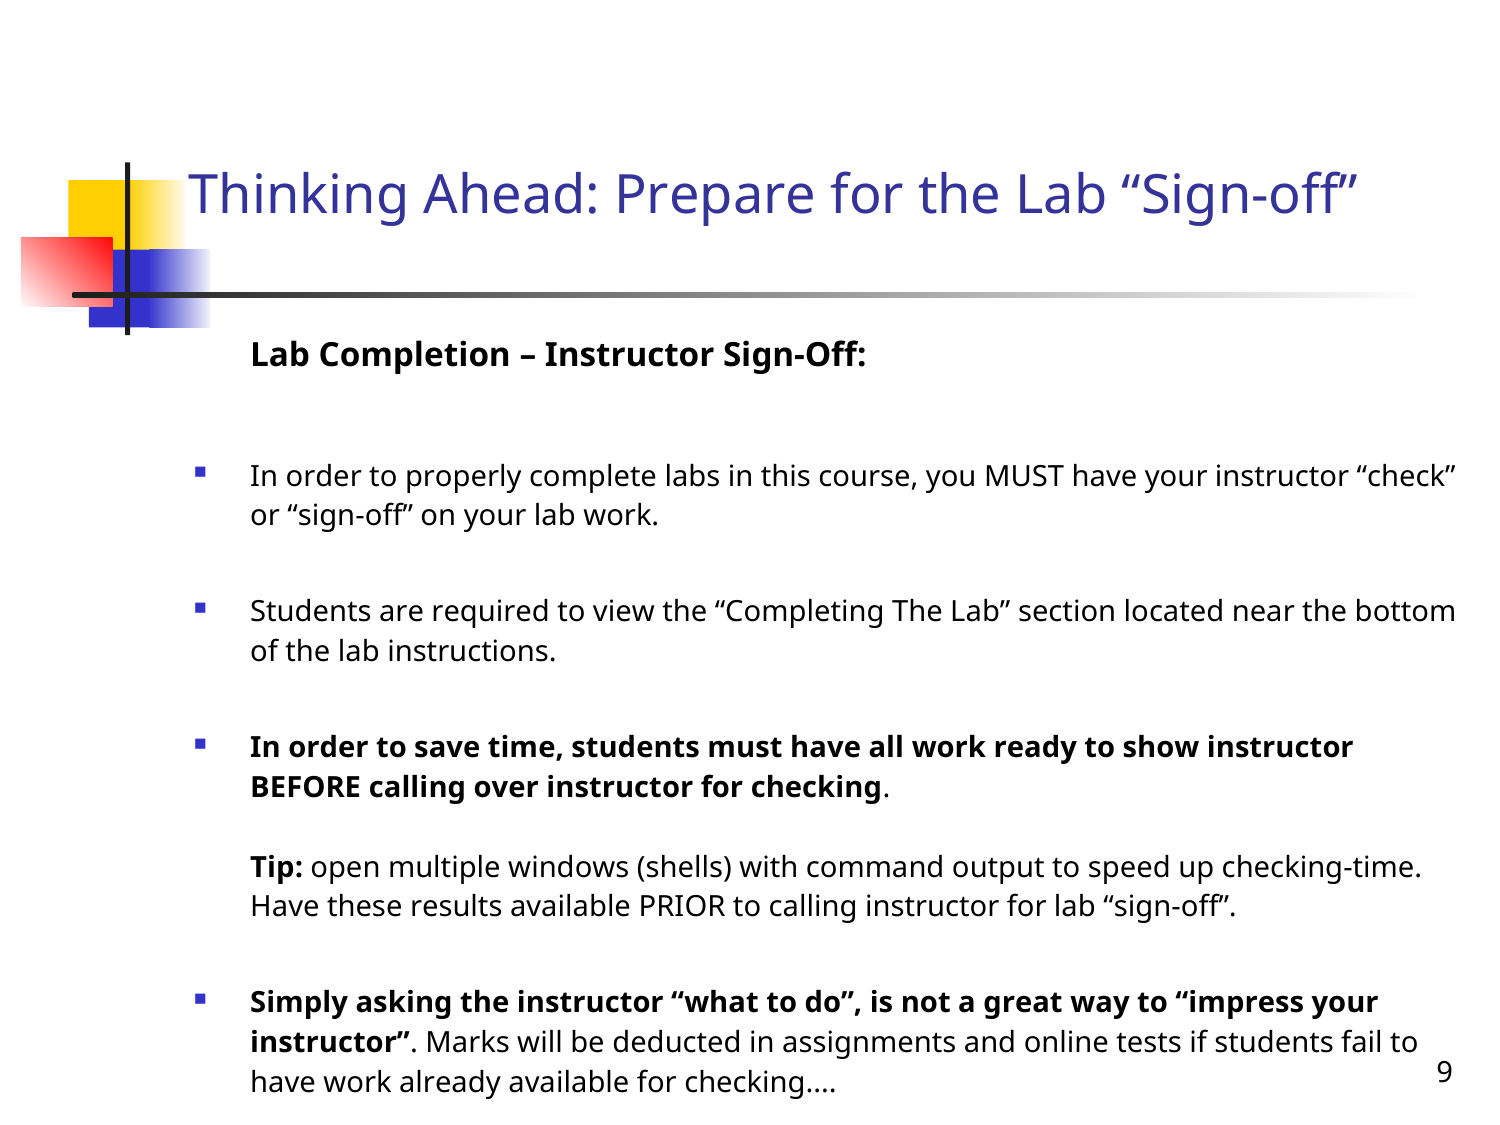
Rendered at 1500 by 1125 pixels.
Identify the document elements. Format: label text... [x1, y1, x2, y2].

list Lab Completion – Instructor Sign-Off: In order to properly complete labs in this course, you MUST have your instructor “check” or “sign-off” on your lab work. Students are required to view the “Completing The Lab” section located near the bottom of the lab instructions. In order to save time, students must have all work ready to show instructor BEFORE calling over instructor for checking. Tip: open multiple windows (shells) with command output to speed up checking-time. Have these results available PRIOR to calling instructor for lab “sign-off”. Simply asking the instructor “what to do”, is not a great way to “impress your instructor”. Marks will be deducted in assignments and online tests if students fail to have work already available for checking.... [193, 331, 1469, 1117]
title Thinking Ahead: Prepare for the Lab “Sign-off” [188, 42, 1468, 268]
